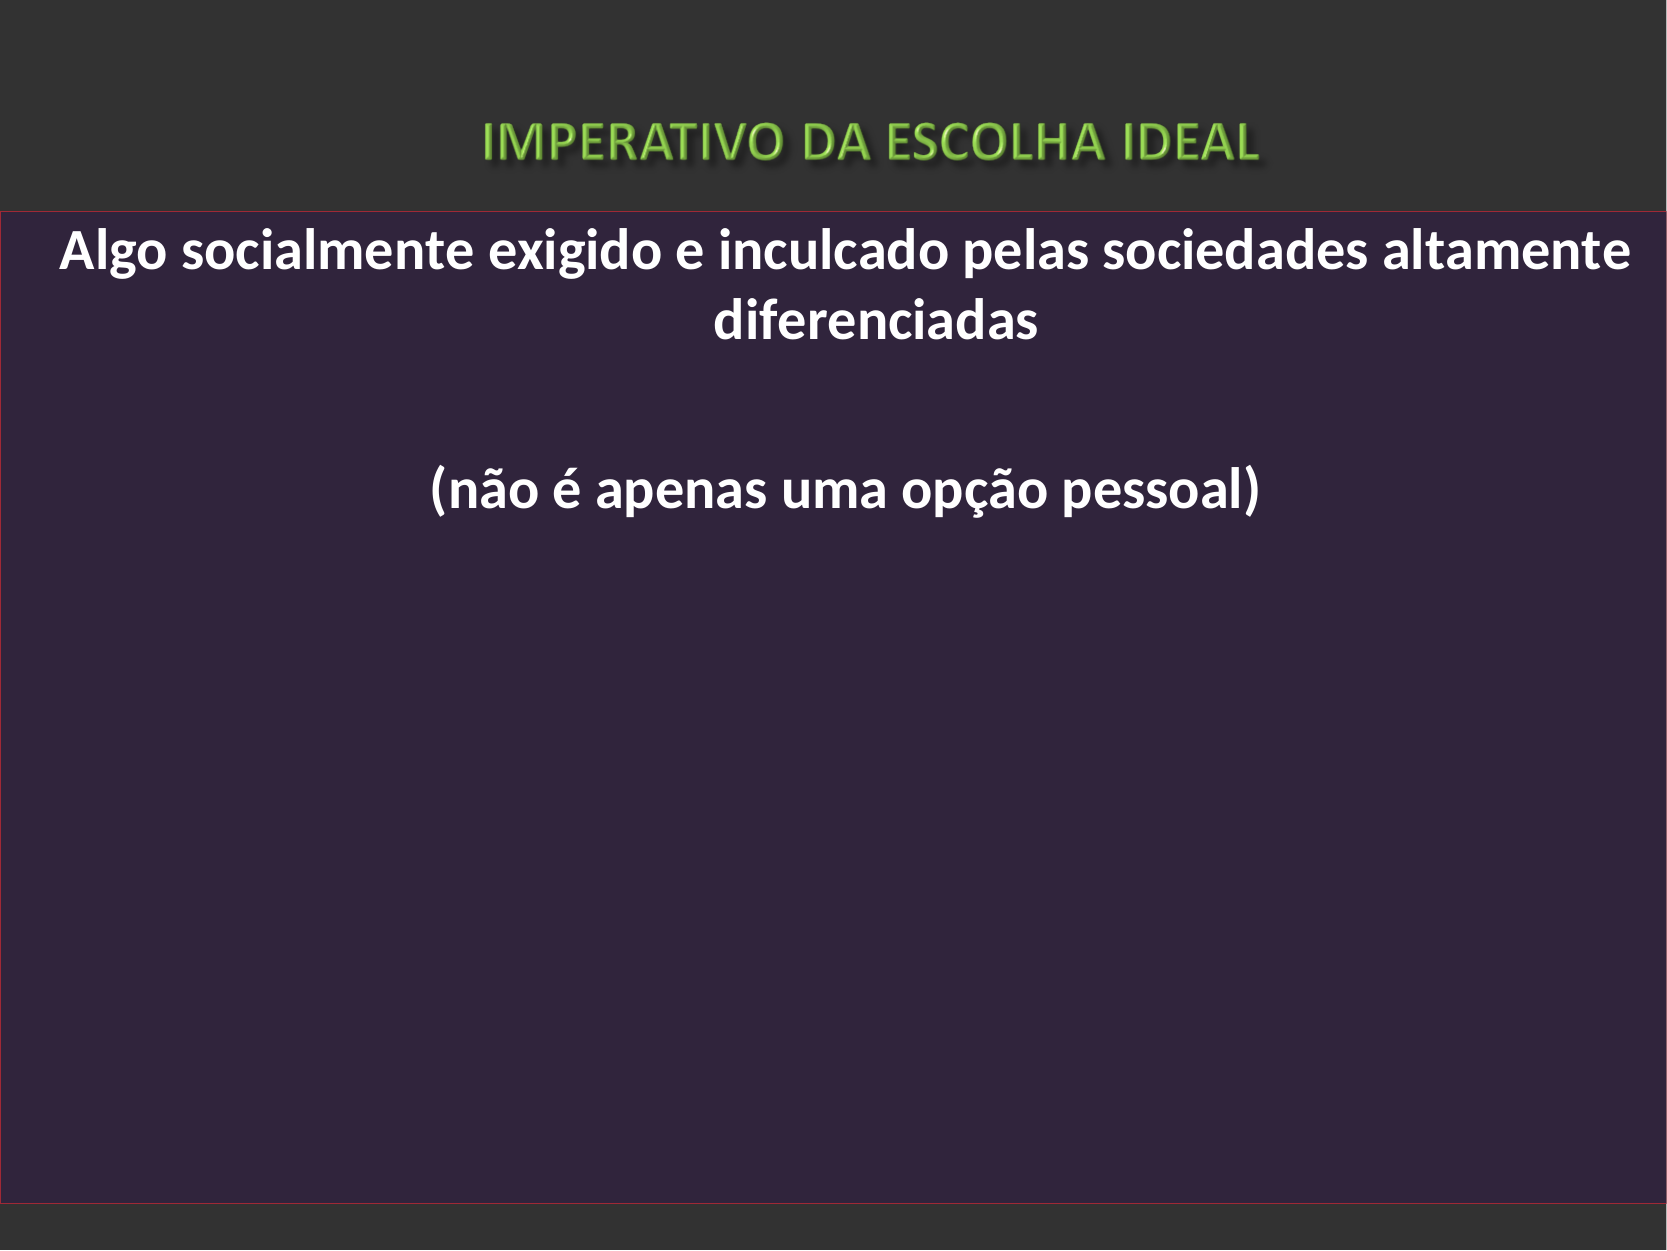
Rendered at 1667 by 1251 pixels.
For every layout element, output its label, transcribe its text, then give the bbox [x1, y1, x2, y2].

list Algo socialmente exigido e inculcado pelas sociedades altamente diferenciadas (não é apenas uma opção pessoal) [0, 211, 1667, 1204]
text_box [0, 0, 1667, 211]
